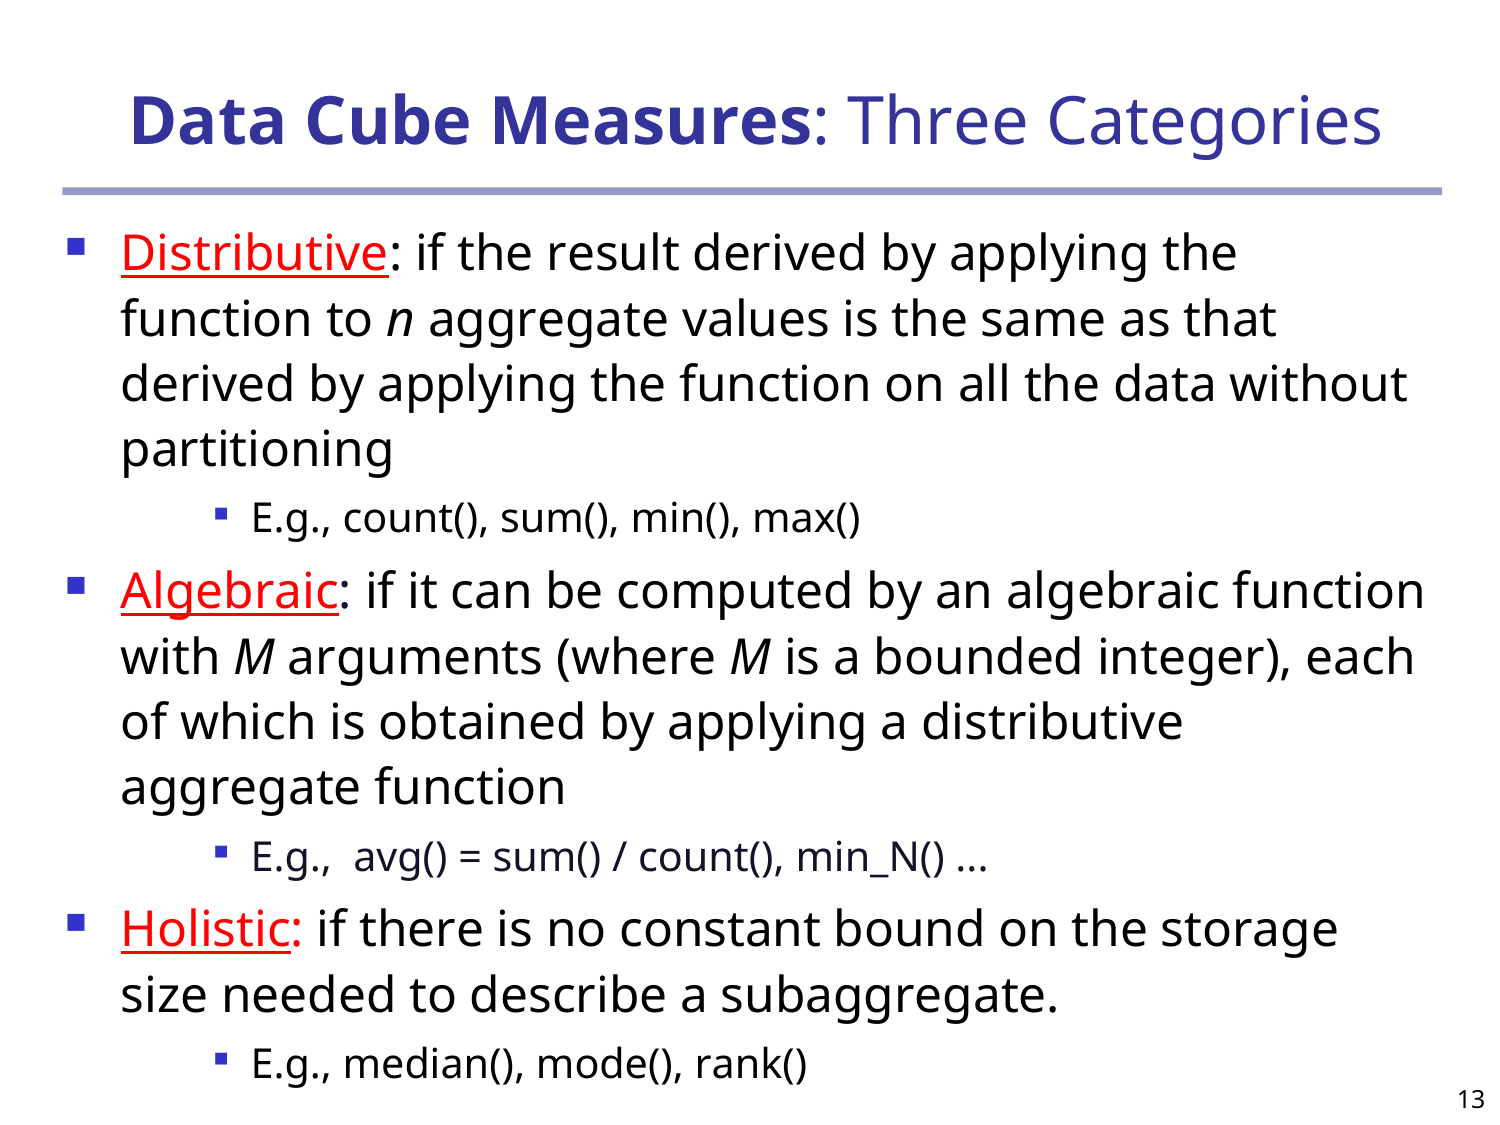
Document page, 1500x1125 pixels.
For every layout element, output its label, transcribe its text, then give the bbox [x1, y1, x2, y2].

list Distributive: if the result derived by applying the function to n aggregate values is the same as that derived by applying the function on all the data without partitioning E.g., count(), sum(), min(), max() Algebraic: if it can be computed by an algebraic function with M arguments (where M is a bounded integer), each of which is obtained by applying a distributive aggregate function E.g., avg() = sum() / count(), min_N() ... Holistic: if there is no constant bound on the storage size needed to describe a subaggregate. E.g., median(), mode(), rank() [50, 207, 1450, 1104]
text_box <number> [1187, 1050, 1500, 1125]
title Data Cube Measures: Three Categories [75, 0, 1438, 166]
